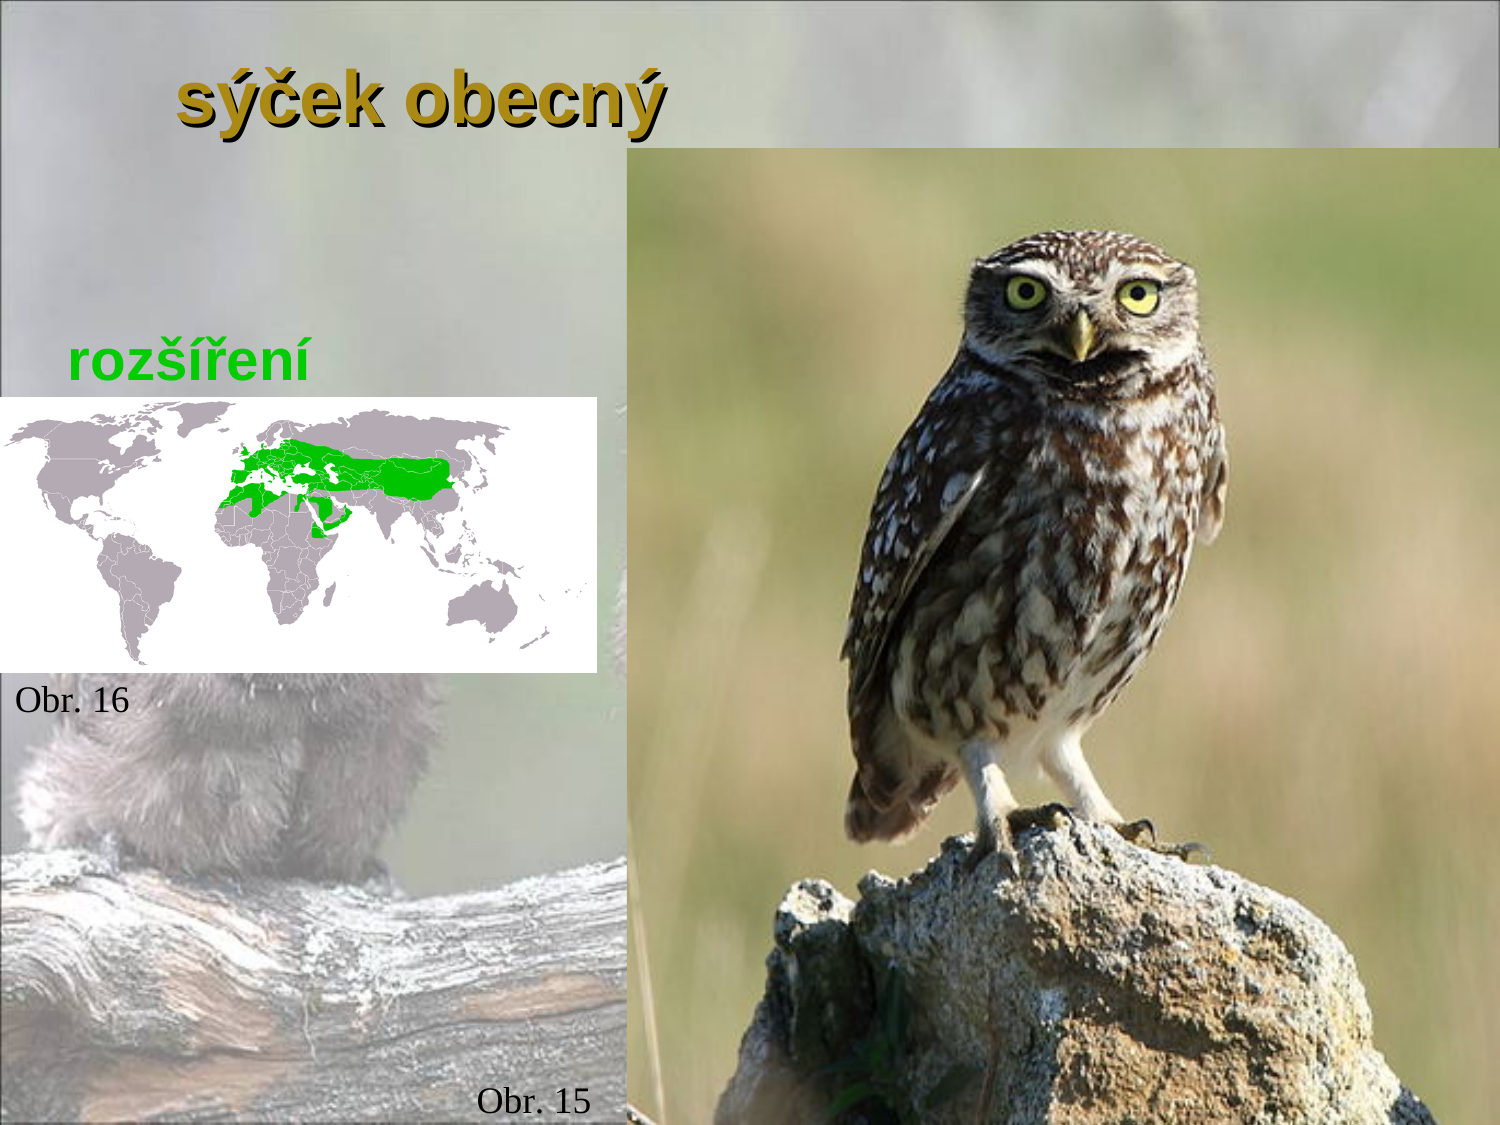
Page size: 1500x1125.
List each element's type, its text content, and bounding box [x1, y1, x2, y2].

text_box rozšíření [53, 314, 467, 400]
title sýček obecný [159, 0, 1390, 188]
text_box Obr. 15 [442, 1068, 621, 1125]
picture [0, 0, 1500, 1125]
text_box Obr. 16 [0, 667, 160, 728]
